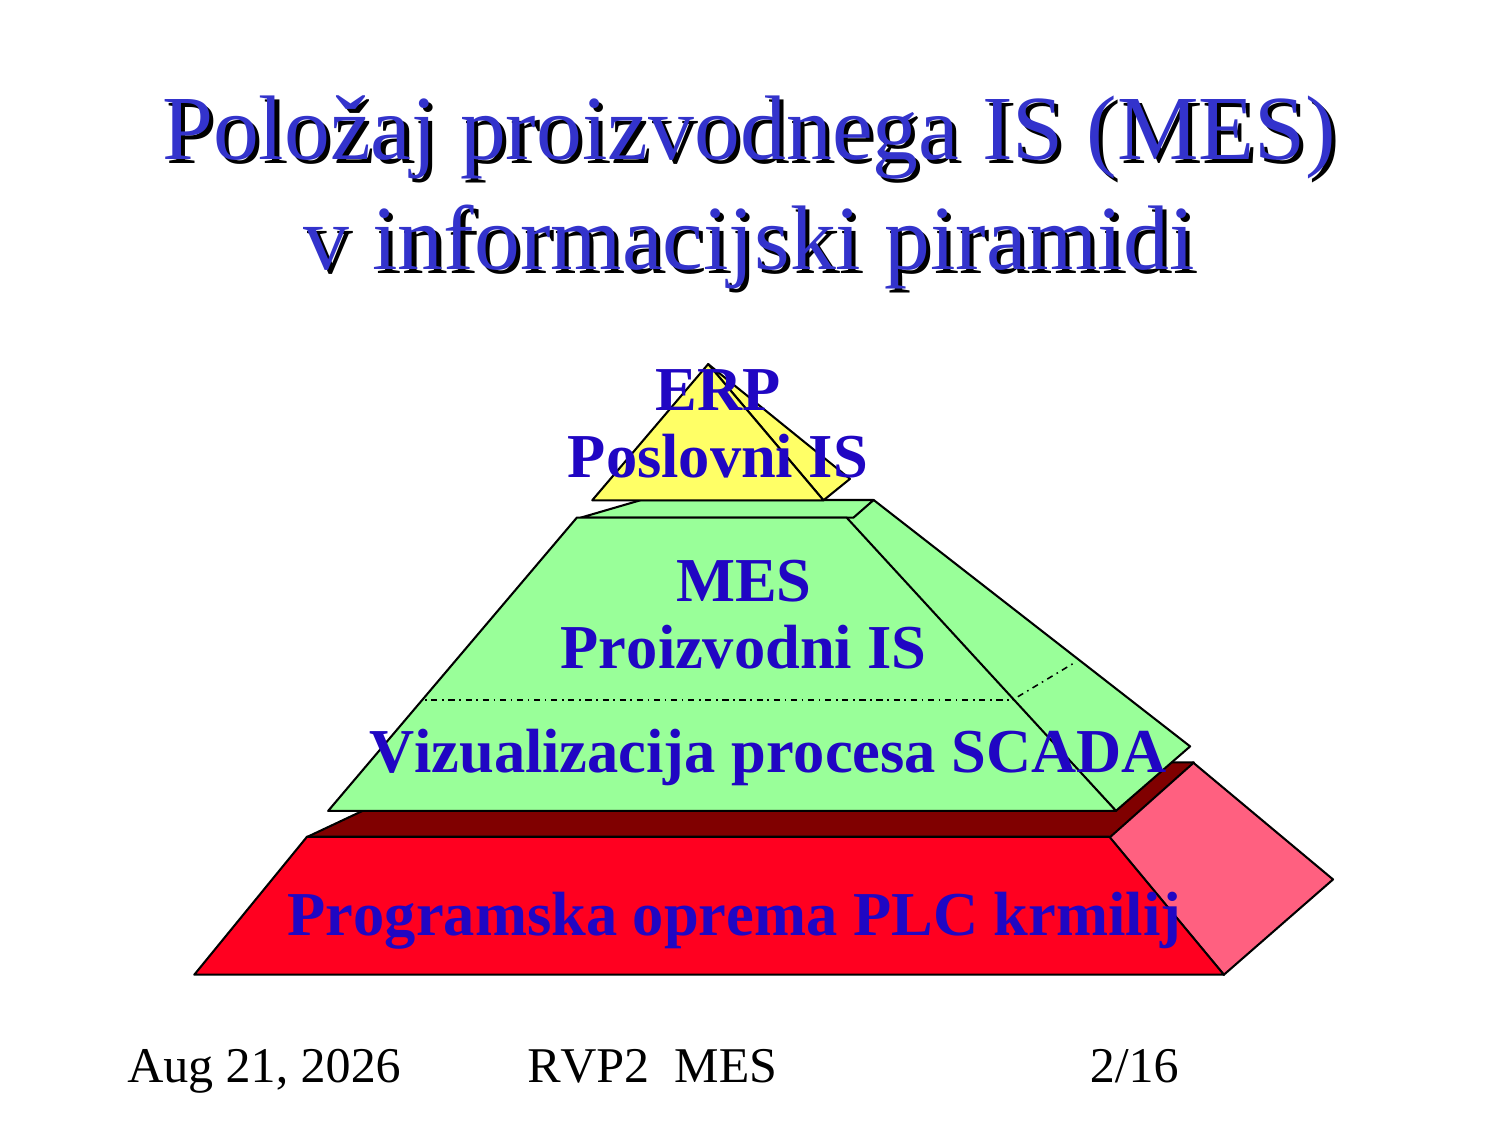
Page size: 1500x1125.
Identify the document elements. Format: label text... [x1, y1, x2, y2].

text_box [412, 689, 1146, 712]
text_box [557, 498, 926, 540]
text_box [194, 793, 1334, 975]
text_box ERP Poslovni IS [112, 349, 1075, 498]
text_box Vizualizacija procesa SCADA [262, 712, 1275, 793]
text_box MES Proizvodni IS [341, 540, 1147, 689]
text_box Programska oprema PLC krmilij [275, 874, 1195, 955]
title Položaj proizvodnega IS (MES) v informacijski piramidi [112, 67, 1388, 288]
